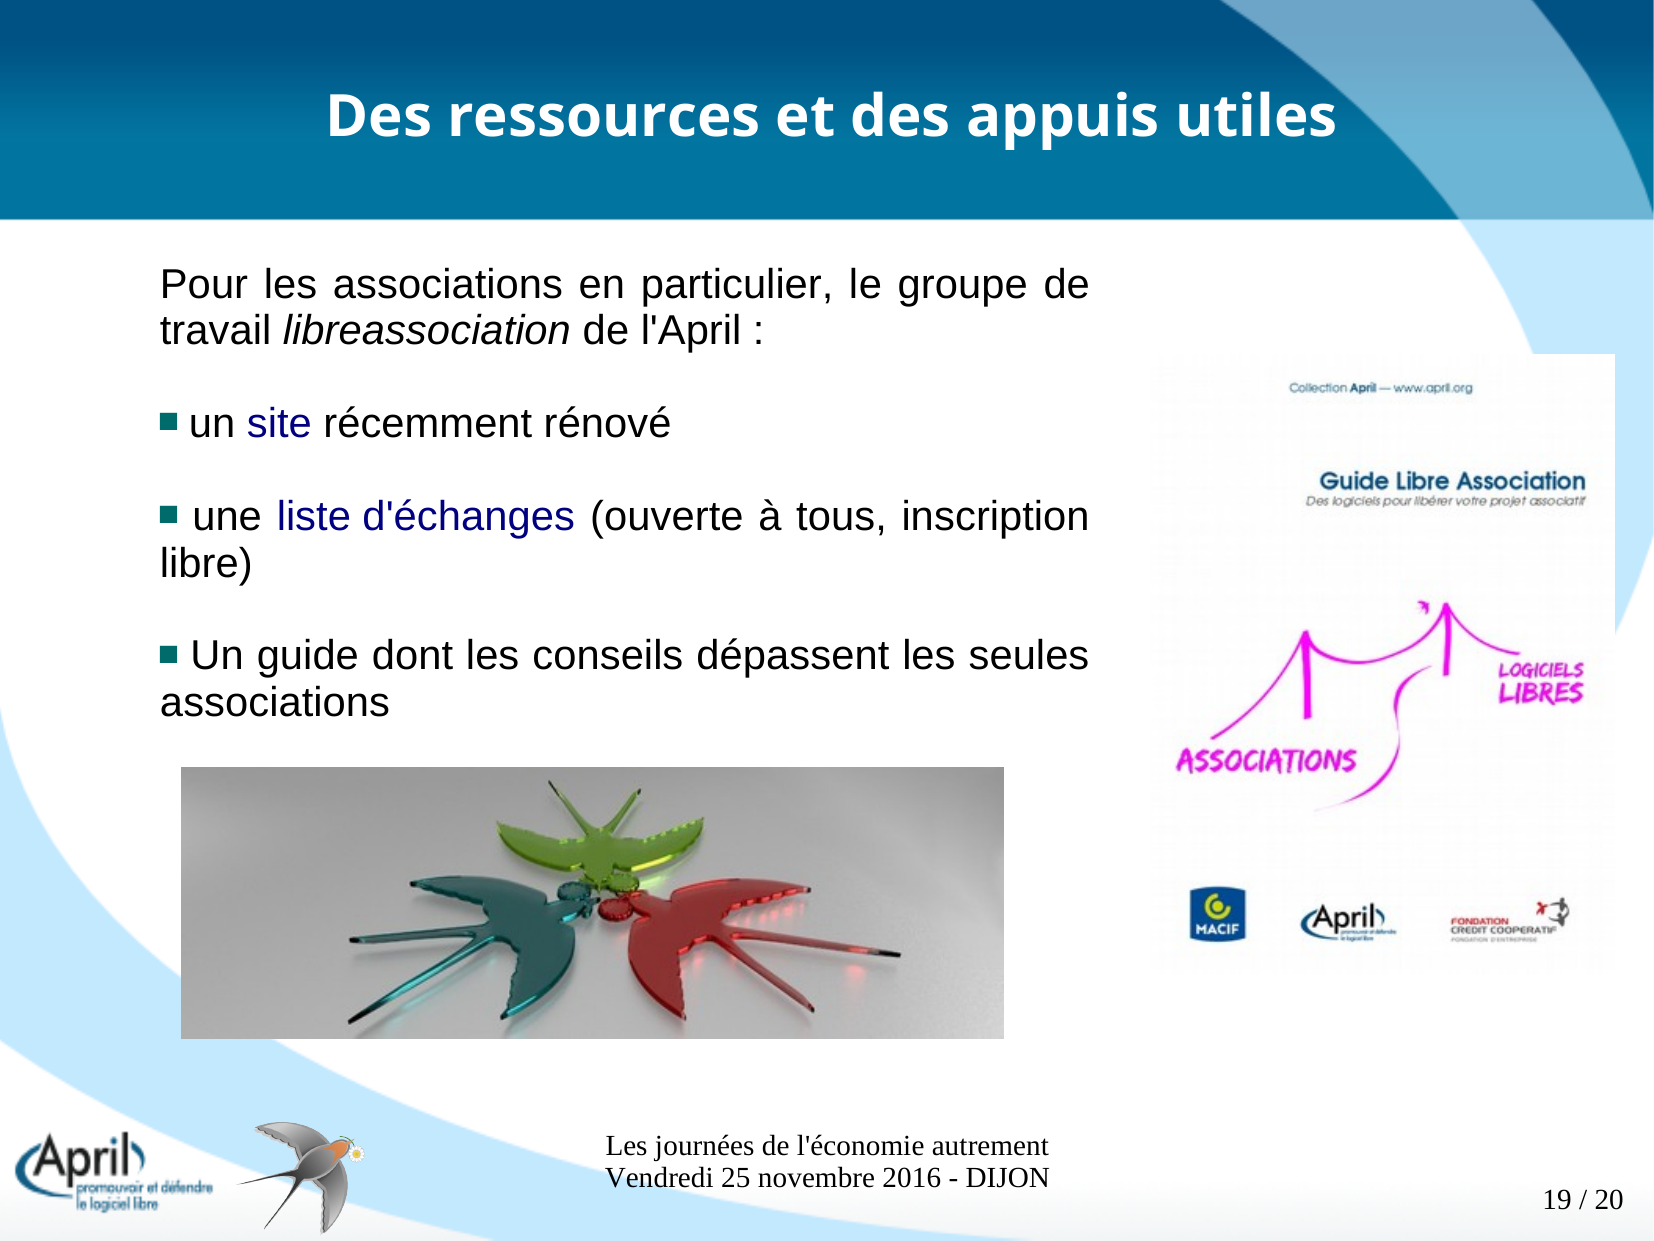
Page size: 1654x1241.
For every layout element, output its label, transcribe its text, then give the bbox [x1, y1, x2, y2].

picture [0, 0, 1654, 1241]
text_box Des ressources et des appuis utiles [88, 20, 1576, 207]
text_box Pour les associations en particulier, le groupe de travail libreassociation de l'April : un site récemment rénové une liste d'échanges (ouverte à tous, inscription libre) Un guide dont les conseils dépassent les seules associations [145, 207, 1123, 919]
